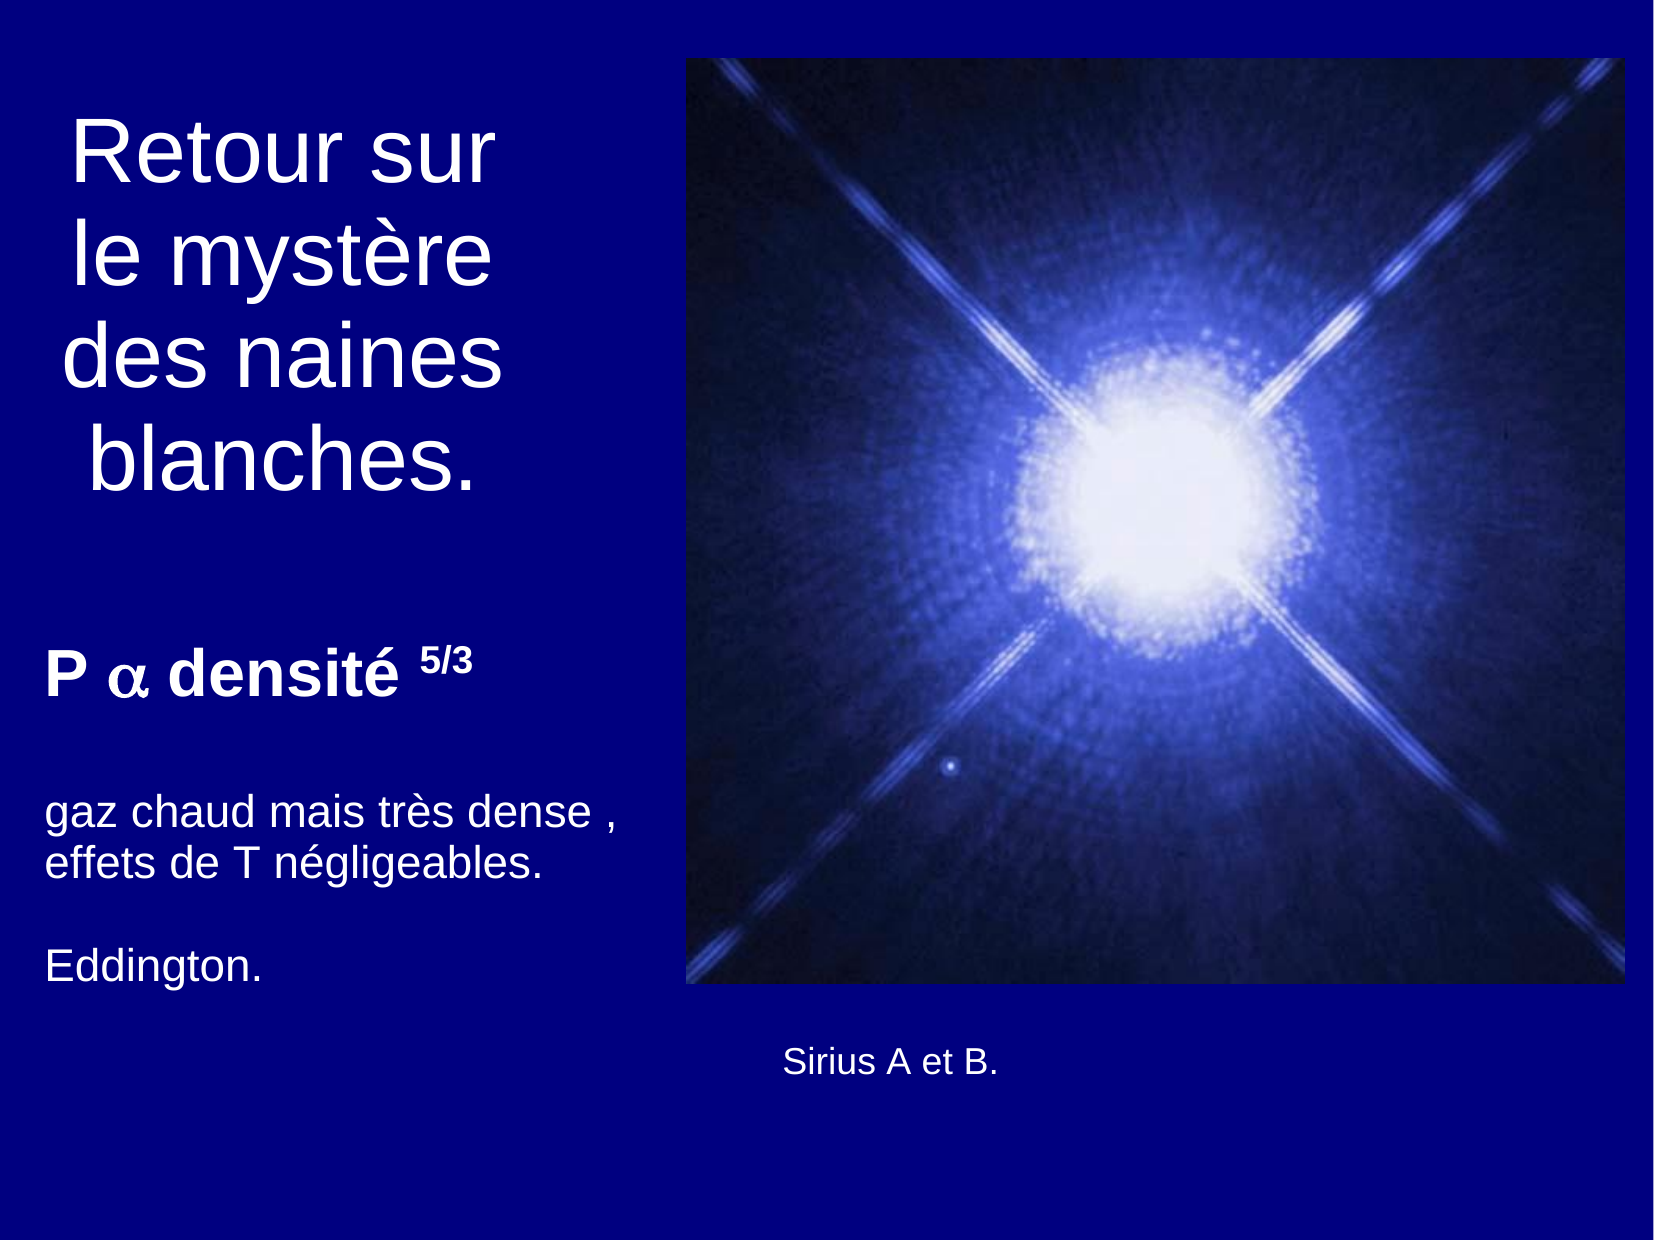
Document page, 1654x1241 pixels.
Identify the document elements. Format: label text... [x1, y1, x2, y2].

title Retour sur le mystère des naines blanches. [29, 68, 538, 542]
picture [686, 58, 1625, 984]
text_box Sirius A et B. [767, 1033, 1015, 1091]
text_box P a densité 5/3 gaz chaud mais très dense , effets de T négligeables. Eddington. [29, 628, 650, 1211]
